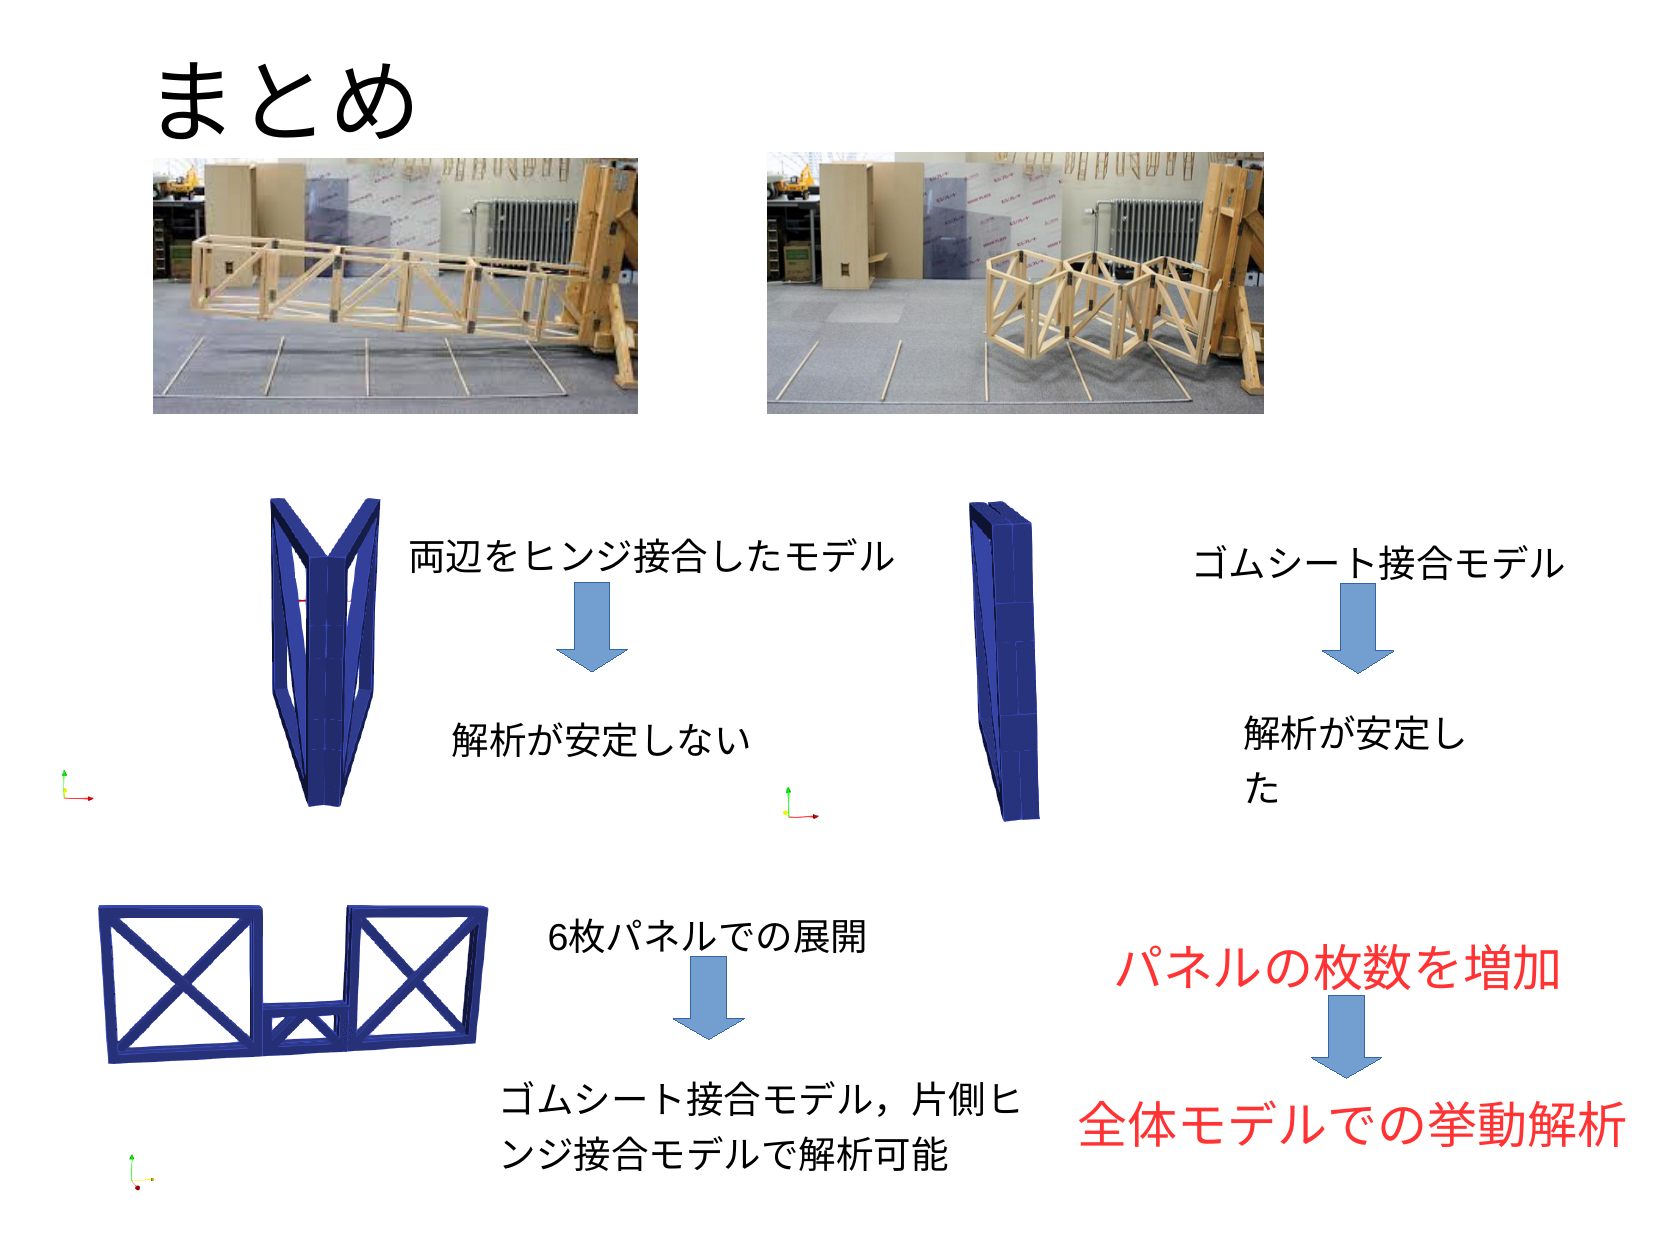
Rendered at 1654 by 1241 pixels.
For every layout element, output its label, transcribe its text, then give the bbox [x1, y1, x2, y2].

picture [767, 152, 1264, 414]
text_box 両辺をヒンジ接合したモデル [393, 519, 875, 573]
title まとめ [70, 49, 497, 142]
text_box ゴムシート接合モデル，片側ヒンジ接合モデルで解析可能 [484, 1062, 1052, 1170]
text_box 解析が安定しない [437, 703, 754, 756]
text_box [556, 582, 628, 672]
text_box 解析が安定した [1228, 696, 1510, 750]
text_box パネルの枚数を増加 [1098, 921, 1654, 1037]
text_box 全体モデルでの挙動解析 [1062, 1078, 1654, 1193]
picture [11, 426, 611, 1229]
picture [153, 158, 638, 414]
text_box [1322, 583, 1394, 674]
text_box [1311, 995, 1382, 1079]
text_box ゴムシート接合モデル [1176, 526, 1552, 579]
text_box 6枚パネルでの展開 [532, 899, 875, 957]
text_box [673, 956, 745, 1040]
picture [732, 421, 1347, 875]
